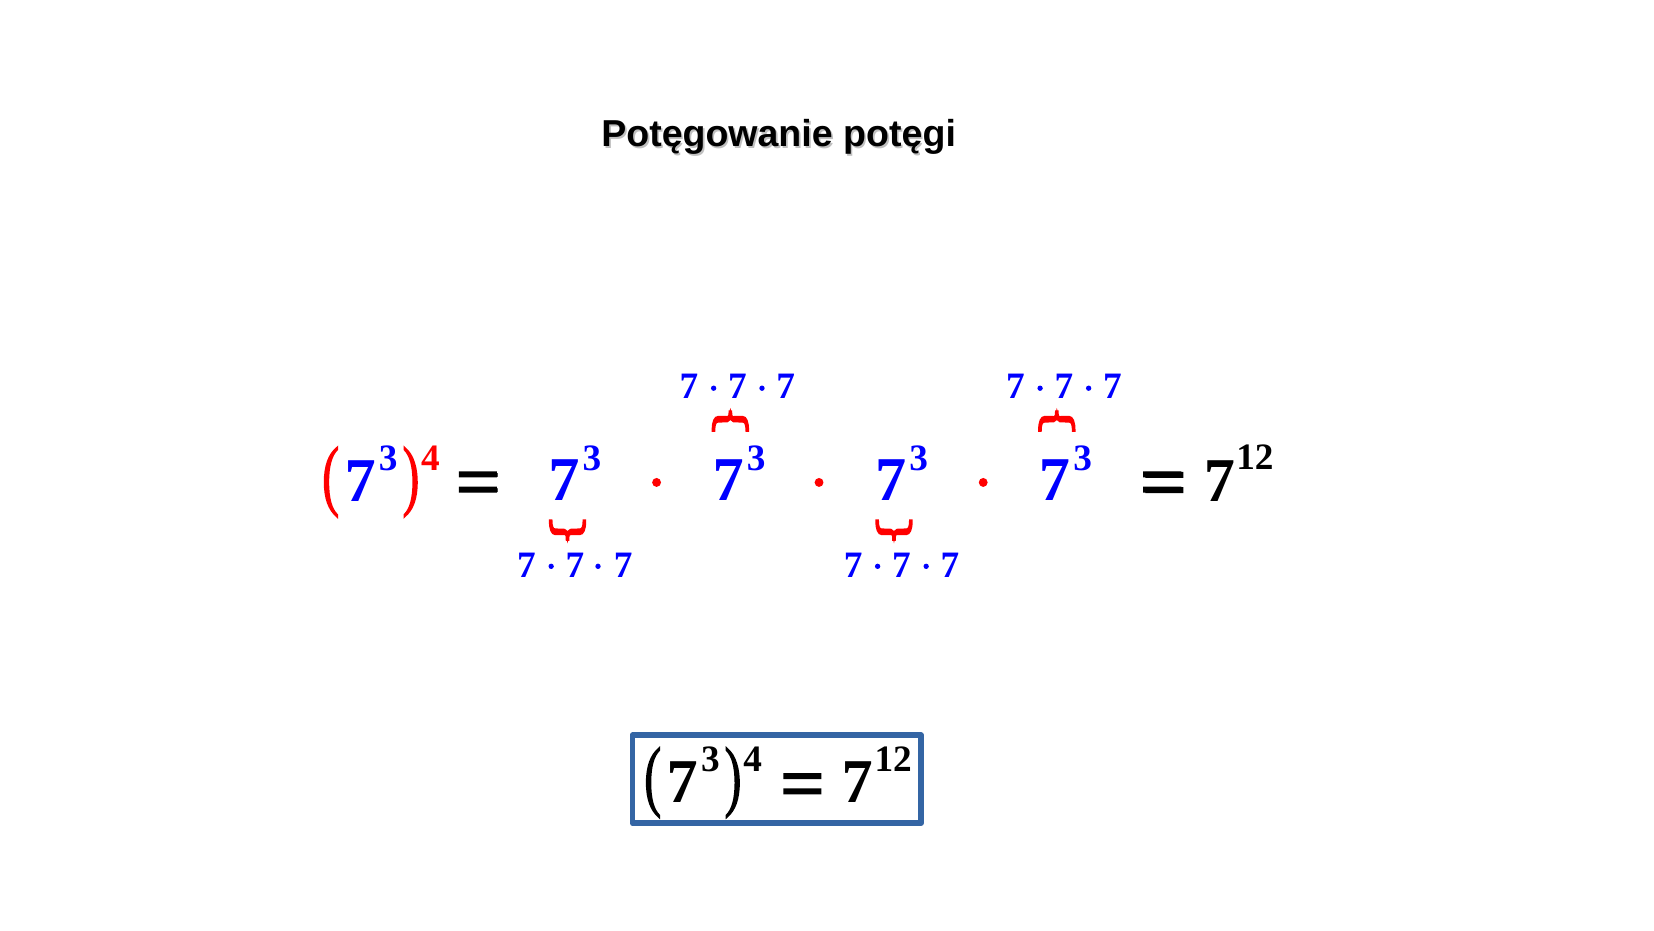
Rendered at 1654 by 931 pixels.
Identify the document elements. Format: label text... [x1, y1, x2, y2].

chart [635, 738, 919, 821]
text_box Potęgowanie potęgi [586, 105, 972, 162]
chart [313, 366, 1281, 586]
